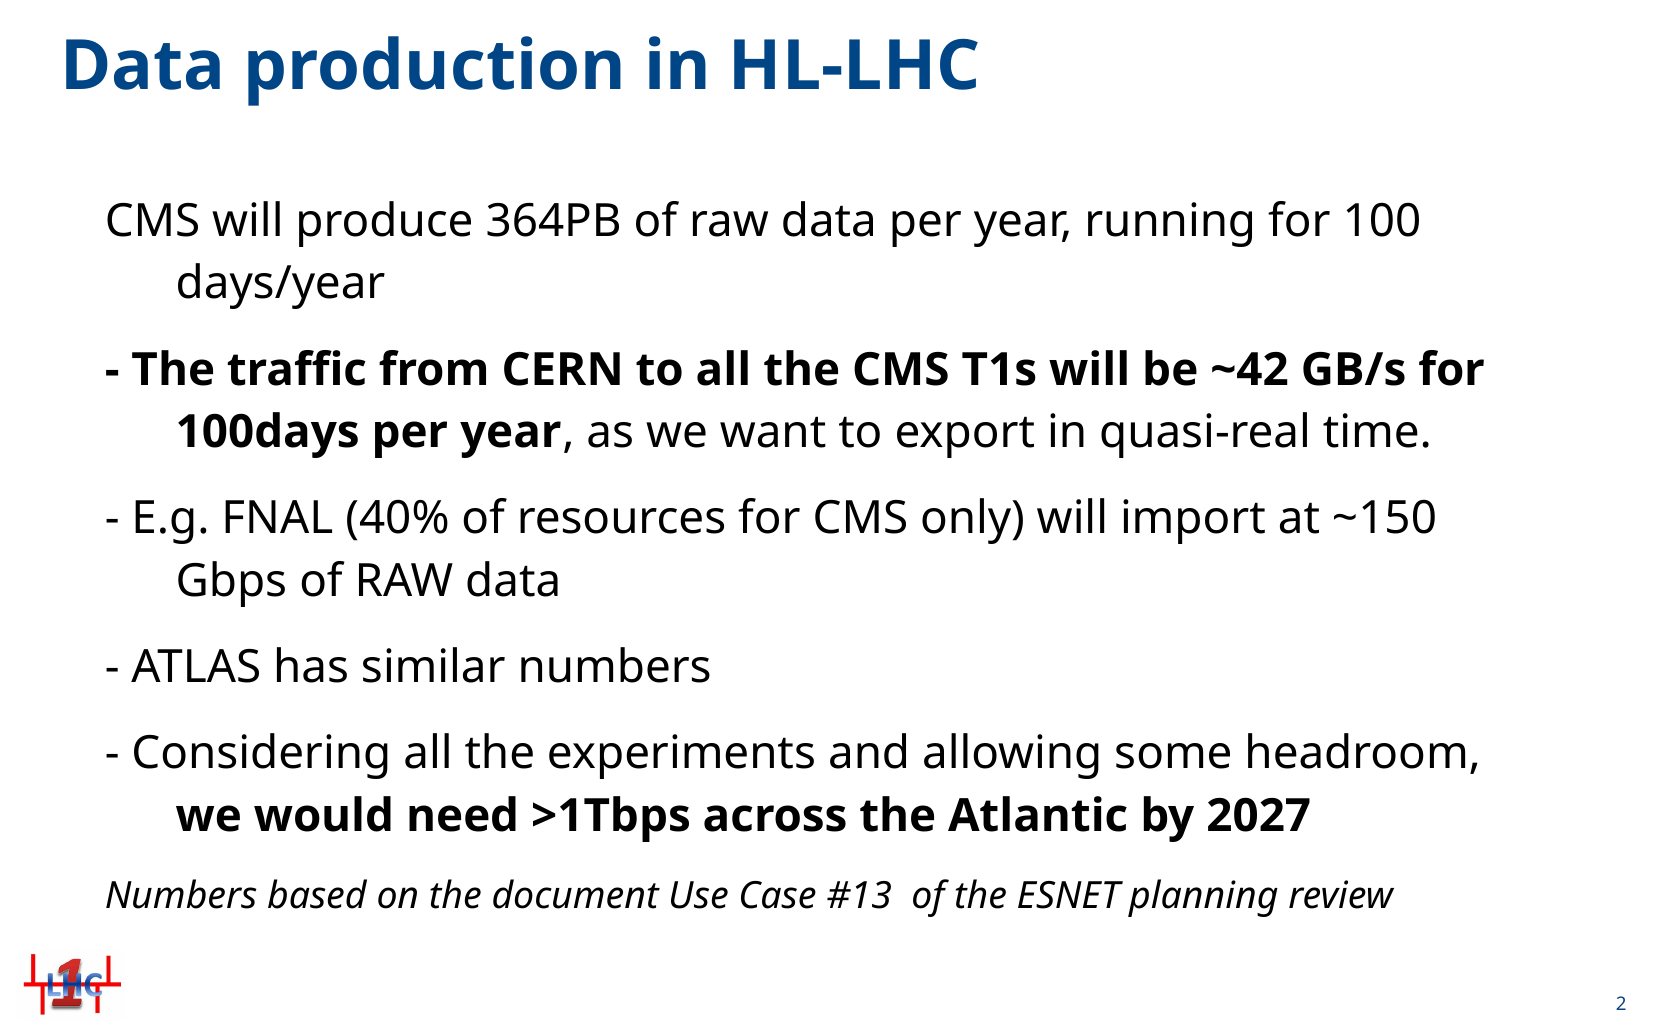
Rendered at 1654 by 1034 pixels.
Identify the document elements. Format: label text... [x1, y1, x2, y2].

picture [16, 949, 90, 1032]
title Data production in HL-LHC [60, 0, 1528, 138]
text_box CMS will produce 364PB of raw data per year, running for 100 days/year - The traffic from CERN to all the CMS T1s will be ~42 GB/s for 100days per year, as we want to export in quasi-real time. - E.g. FNAL (40% of resources for CMS only) will import at ~150 Gbps of RAW data - ATLAS has similar numbers - Considering all the experiments and allowing some headroom, we would need >1Tbps across the Atlantic by 2027 Numbers based on the document Use Case #13 of the ESNET planning review [90, 180, 1549, 1034]
